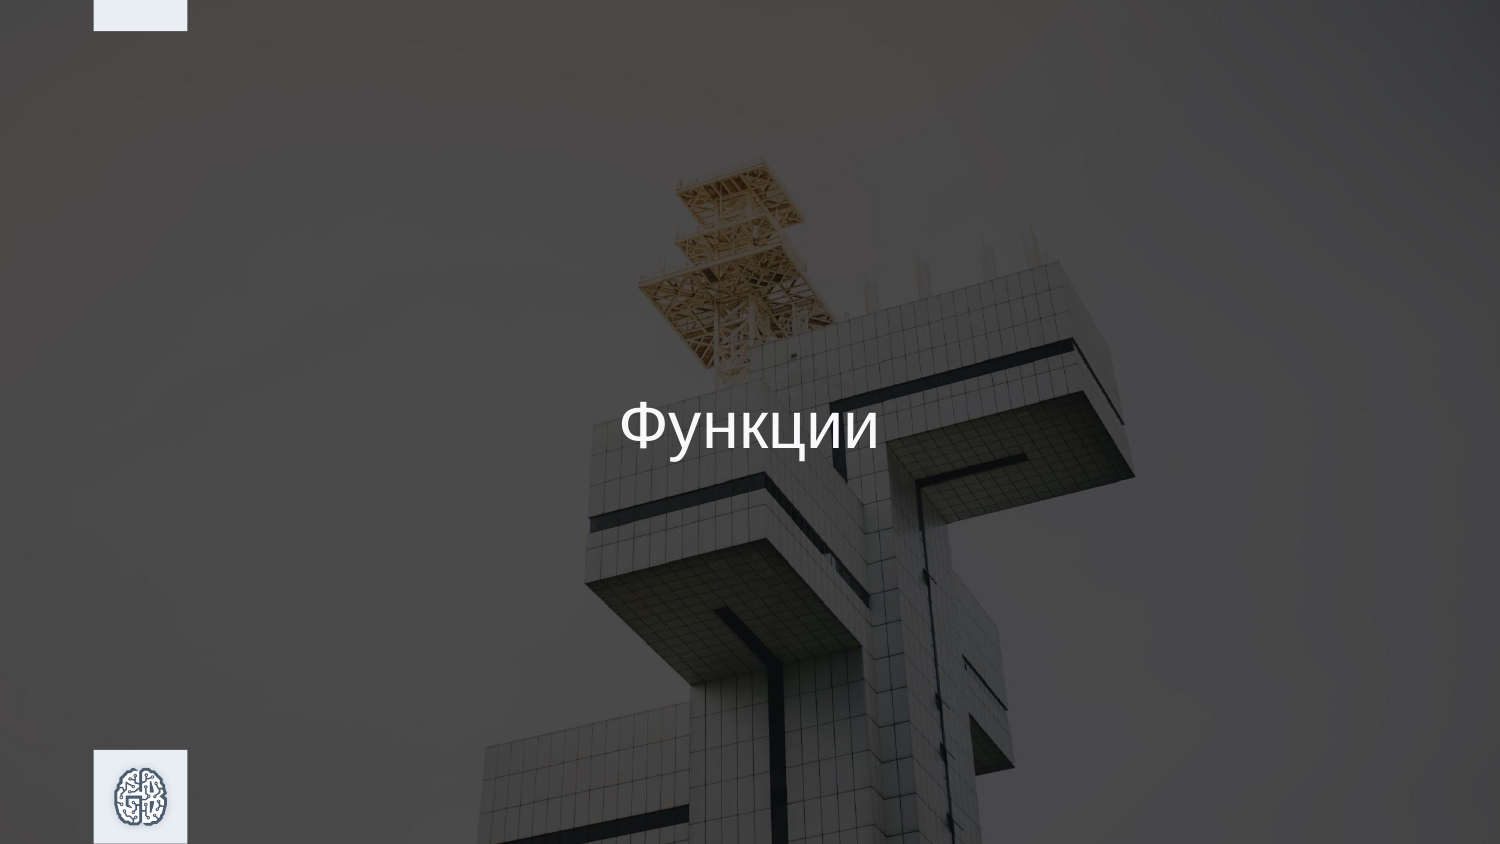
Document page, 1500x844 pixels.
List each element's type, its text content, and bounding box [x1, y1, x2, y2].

picture [106, 760, 175, 834]
text_box Функции [187, 93, 1312, 750]
picture [0, 0, 1500, 844]
